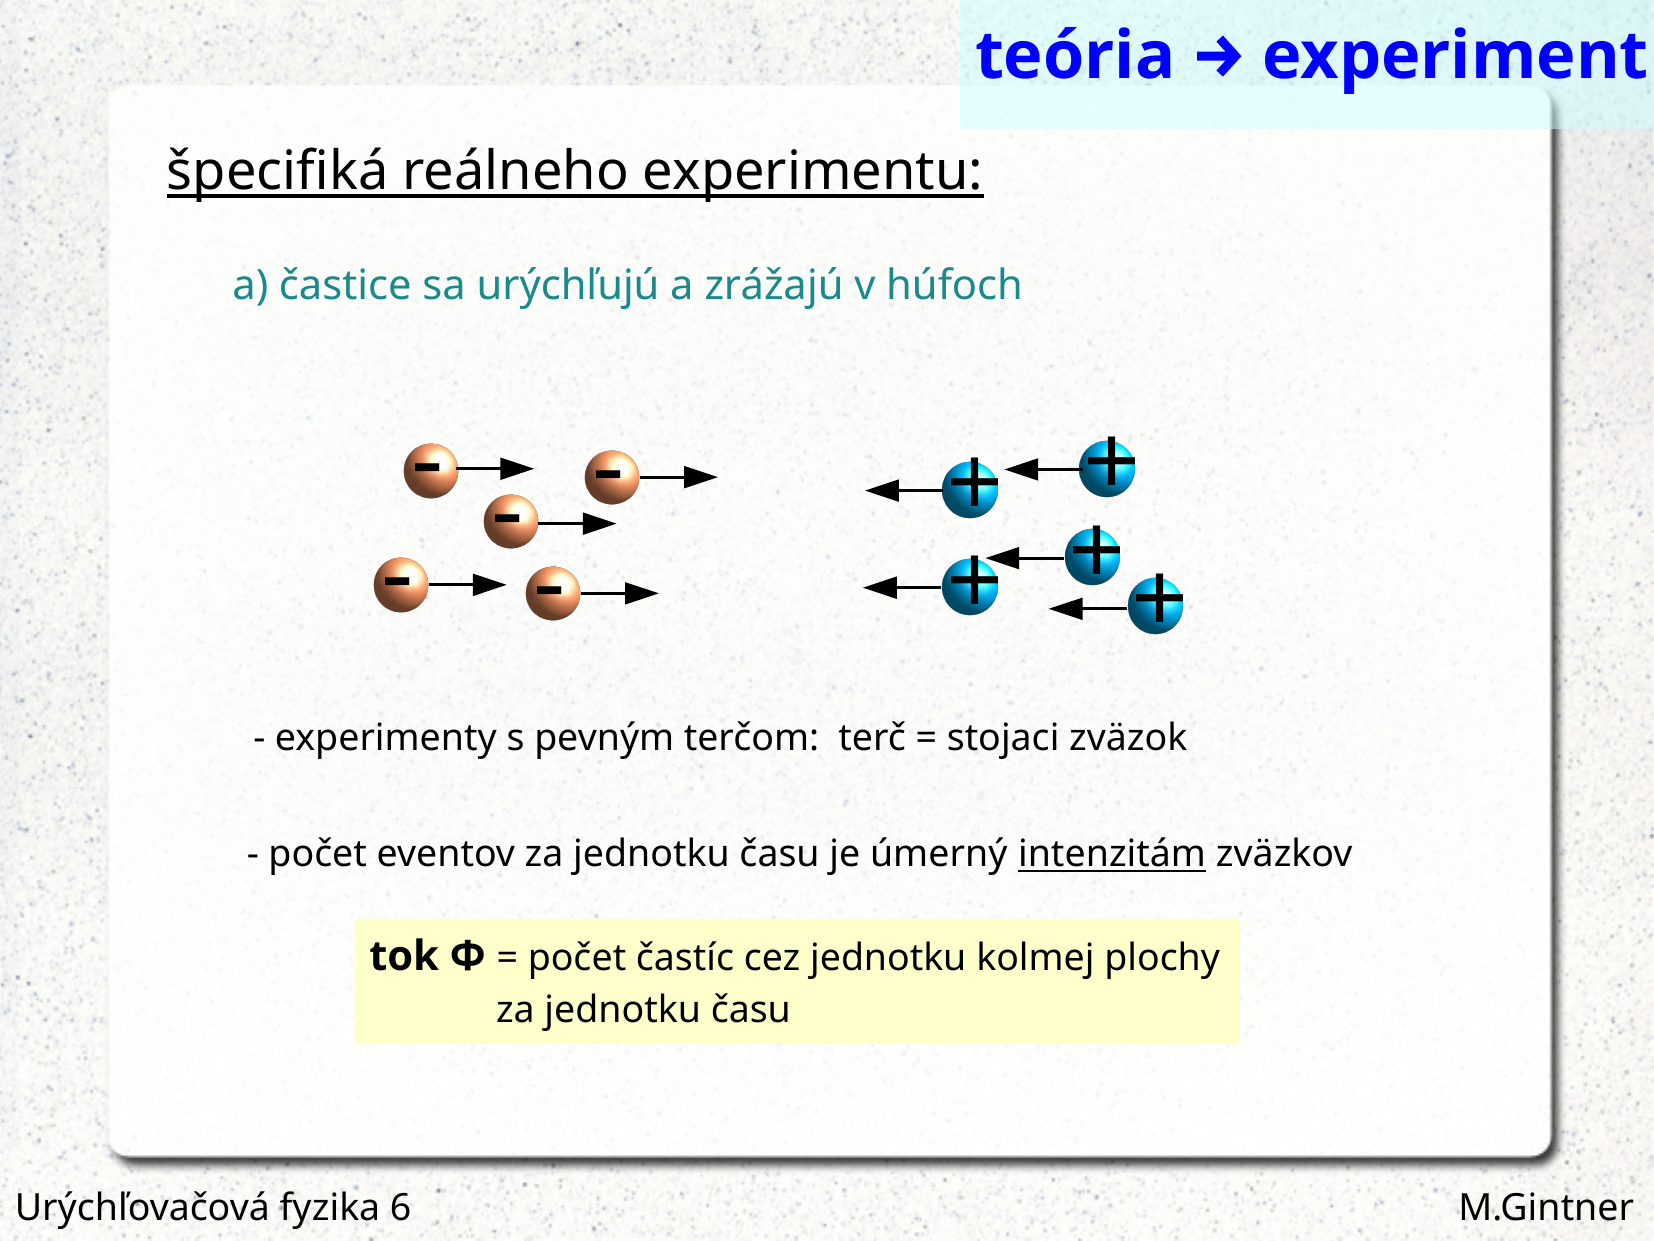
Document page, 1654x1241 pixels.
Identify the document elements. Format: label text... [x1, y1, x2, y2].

text_box + [1116, 519, 1195, 674]
text_box + [931, 403, 1009, 558]
text_box + [1068, 382, 1147, 537]
text_box - [396, 380, 468, 535]
text_box teória → experiment [960, 0, 1651, 130]
text_box + [931, 558, 1009, 655]
text_box špecifiká reálneho experimentu: [152, 124, 991, 215]
text_box a) častice sa urýchľujú a zrážajú v húfoch [217, 247, 1066, 321]
picture [0, 0, 1654, 1241]
text_box tok Φ = počet častíc cez jednotku kolmej plochy za jednotku času [354, 918, 1241, 1044]
text_box - počet eventov za jednotku času je úmerný intenzitám zväzkov [232, 819, 1372, 887]
text_box + [1053, 471, 1132, 626]
text_box - [476, 430, 549, 586]
text_box - [366, 494, 439, 649]
text_box - [578, 386, 650, 542]
text_box - [518, 502, 591, 658]
text_box M.Gintner [1443, 1173, 1654, 1241]
text_box - experimenty s pevným terčom: terč = stojaci zväzok [238, 703, 1224, 771]
text_box Urýchľovačová fyzika 6 [0, 1173, 445, 1241]
